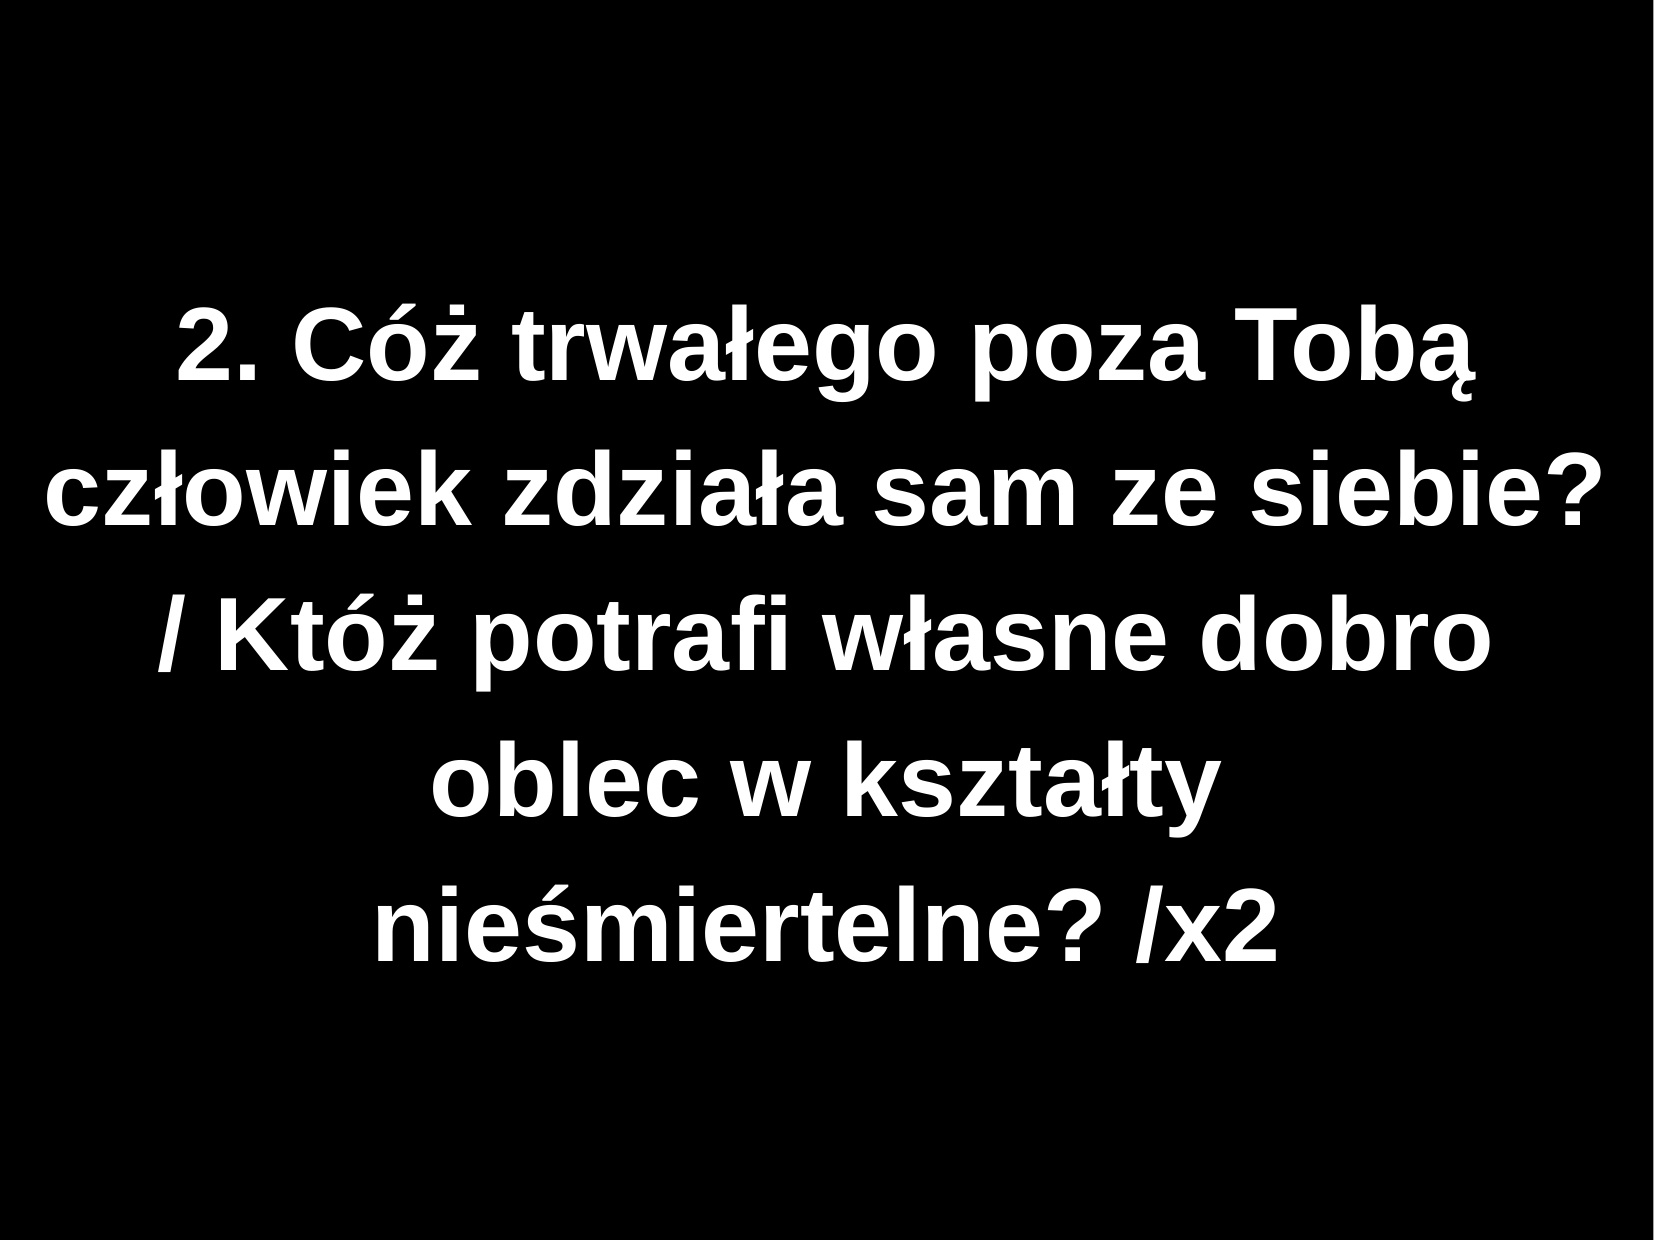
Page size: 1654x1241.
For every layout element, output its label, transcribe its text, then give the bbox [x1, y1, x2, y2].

subtitle 2. Cóż trwałego poza Tobą człowiek zdziała sam ze siebie? / Któż potrafi własne dobro oblec w kształty nieśmiertelne? /x2 [0, 0, 1654, 1241]
